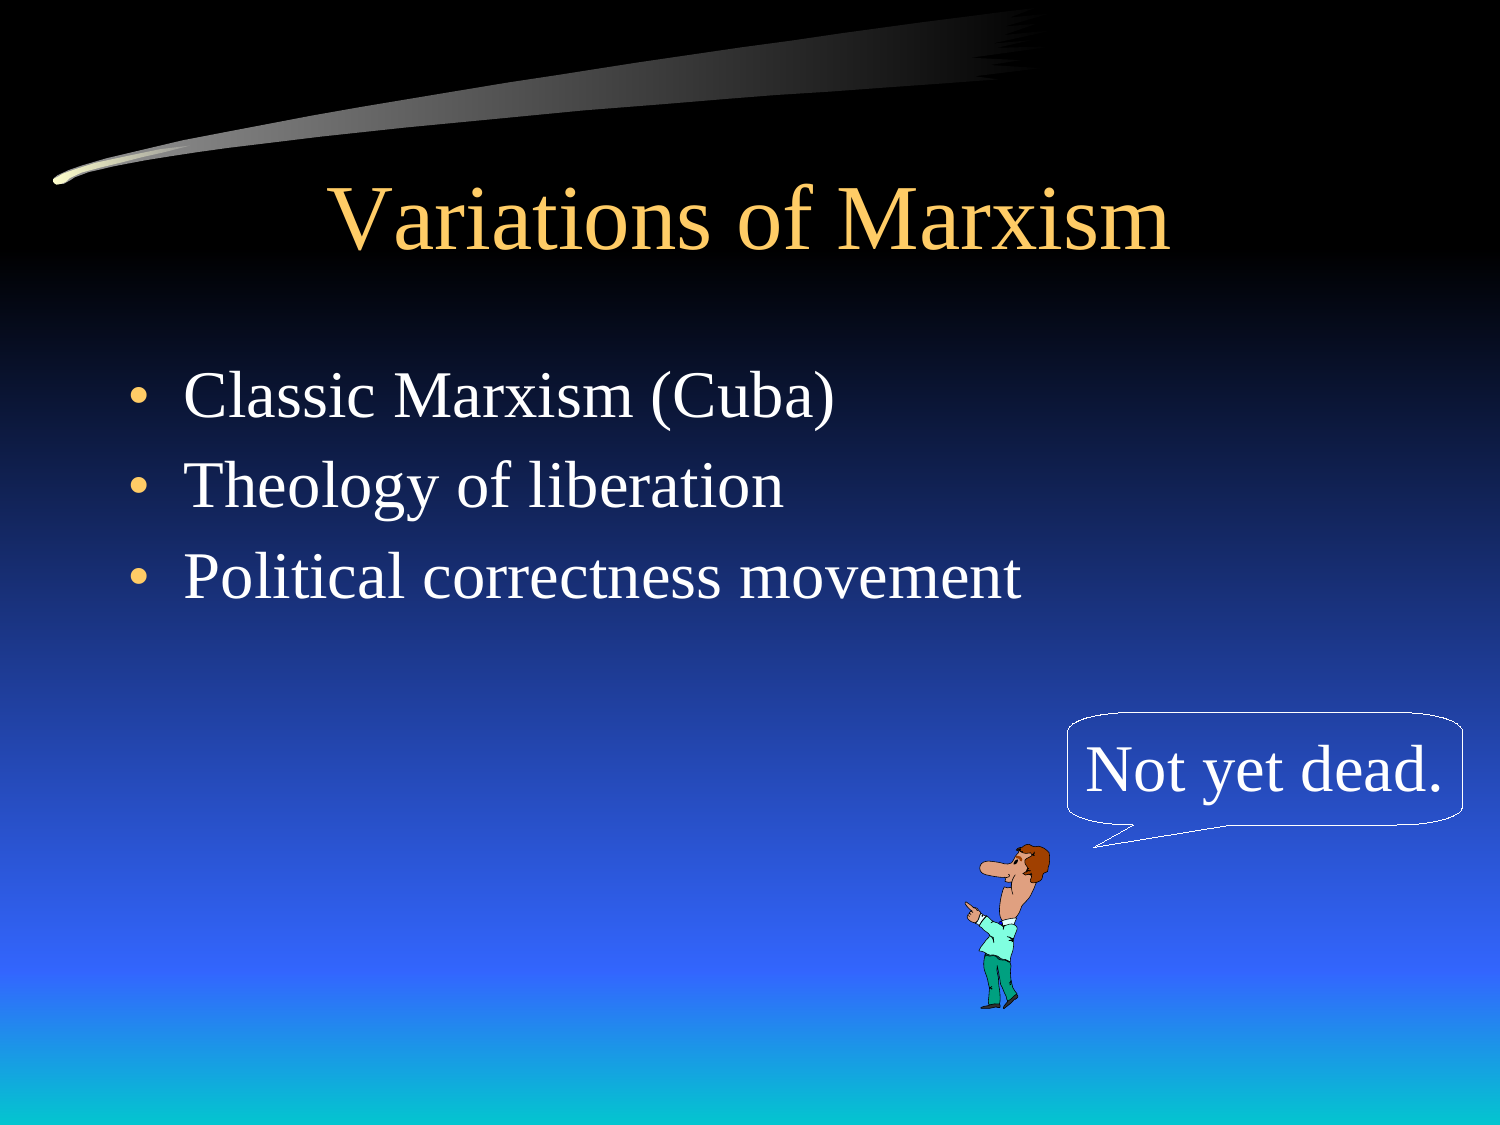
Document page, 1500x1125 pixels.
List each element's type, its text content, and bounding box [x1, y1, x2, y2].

chart [964, 843, 1051, 1010]
text_box Not yet dead. [1067, 712, 1463, 848]
title Variations of Marxism [112, 124, 1388, 313]
list Classic Marxism (Cuba) Theology of liberation Political correctness movement [112, 350, 1388, 1026]
